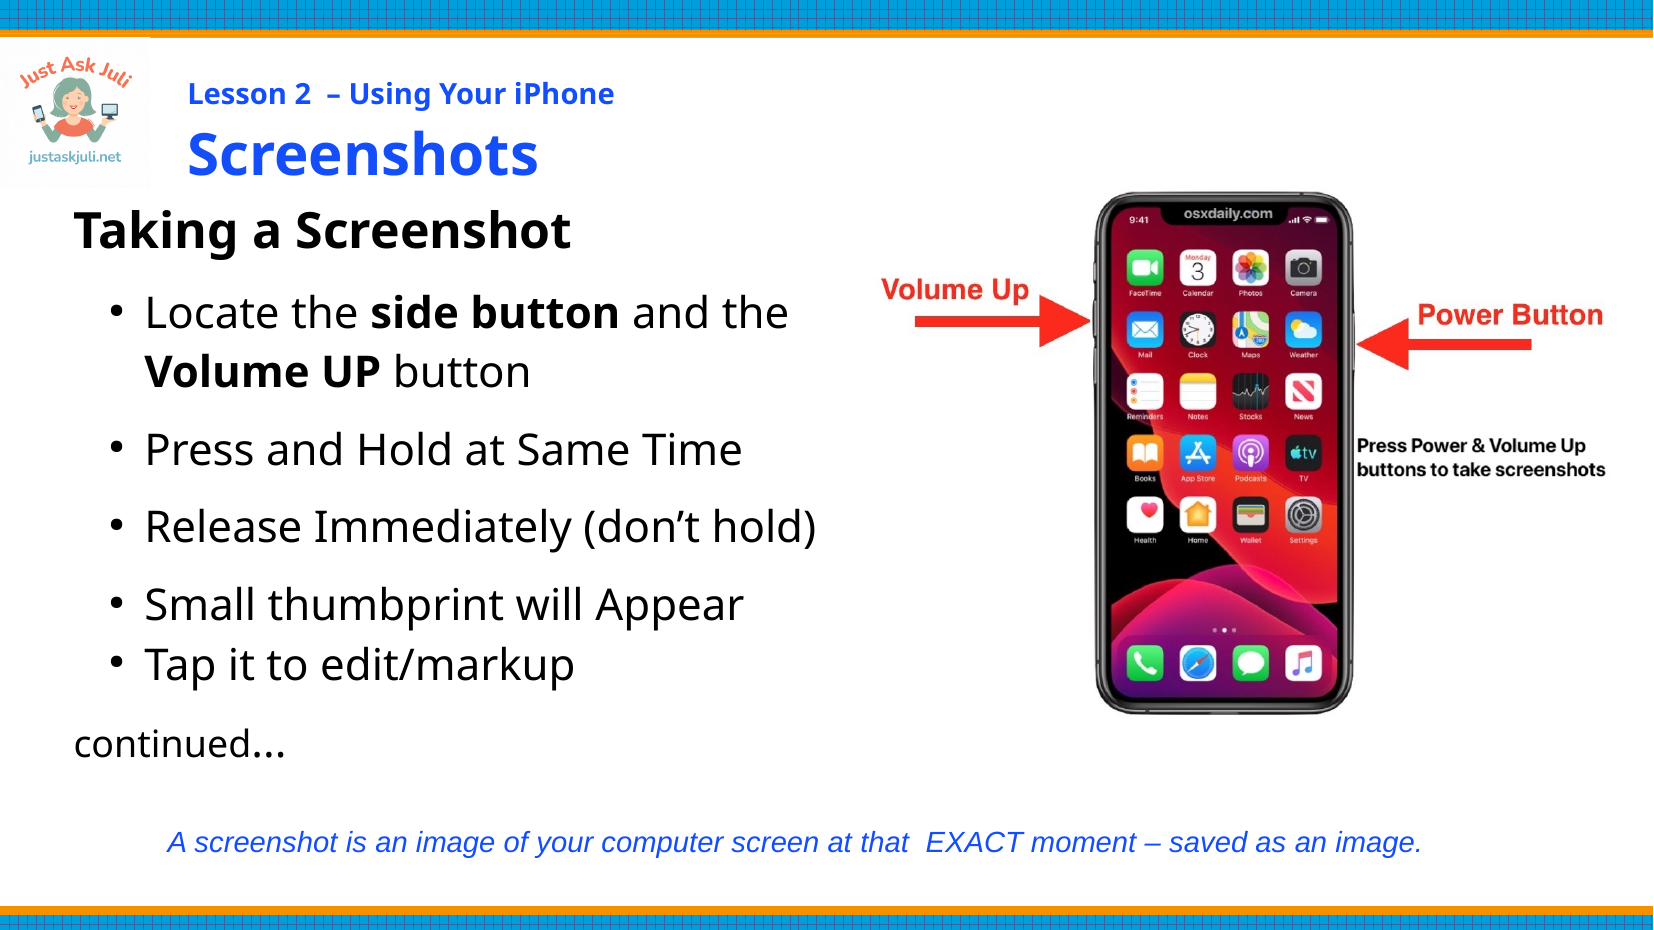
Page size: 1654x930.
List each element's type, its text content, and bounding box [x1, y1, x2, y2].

picture [862, 187, 1612, 726]
text_box Taking a Screenshot Locate the side button and the Volume UP button Press and Hold at Same Time Release Immediately (don’t hold) Small thumbprint will Appear Tap it to edit/markup continued... [73, 187, 863, 778]
picture [0, 37, 150, 188]
text_box Lesson 2 – Using Your iPhone Screenshots [187, 67, 780, 199]
text_box A screenshot is an image of your computer screen at that EXACT moment – saved as an image. [112, 822, 1481, 863]
